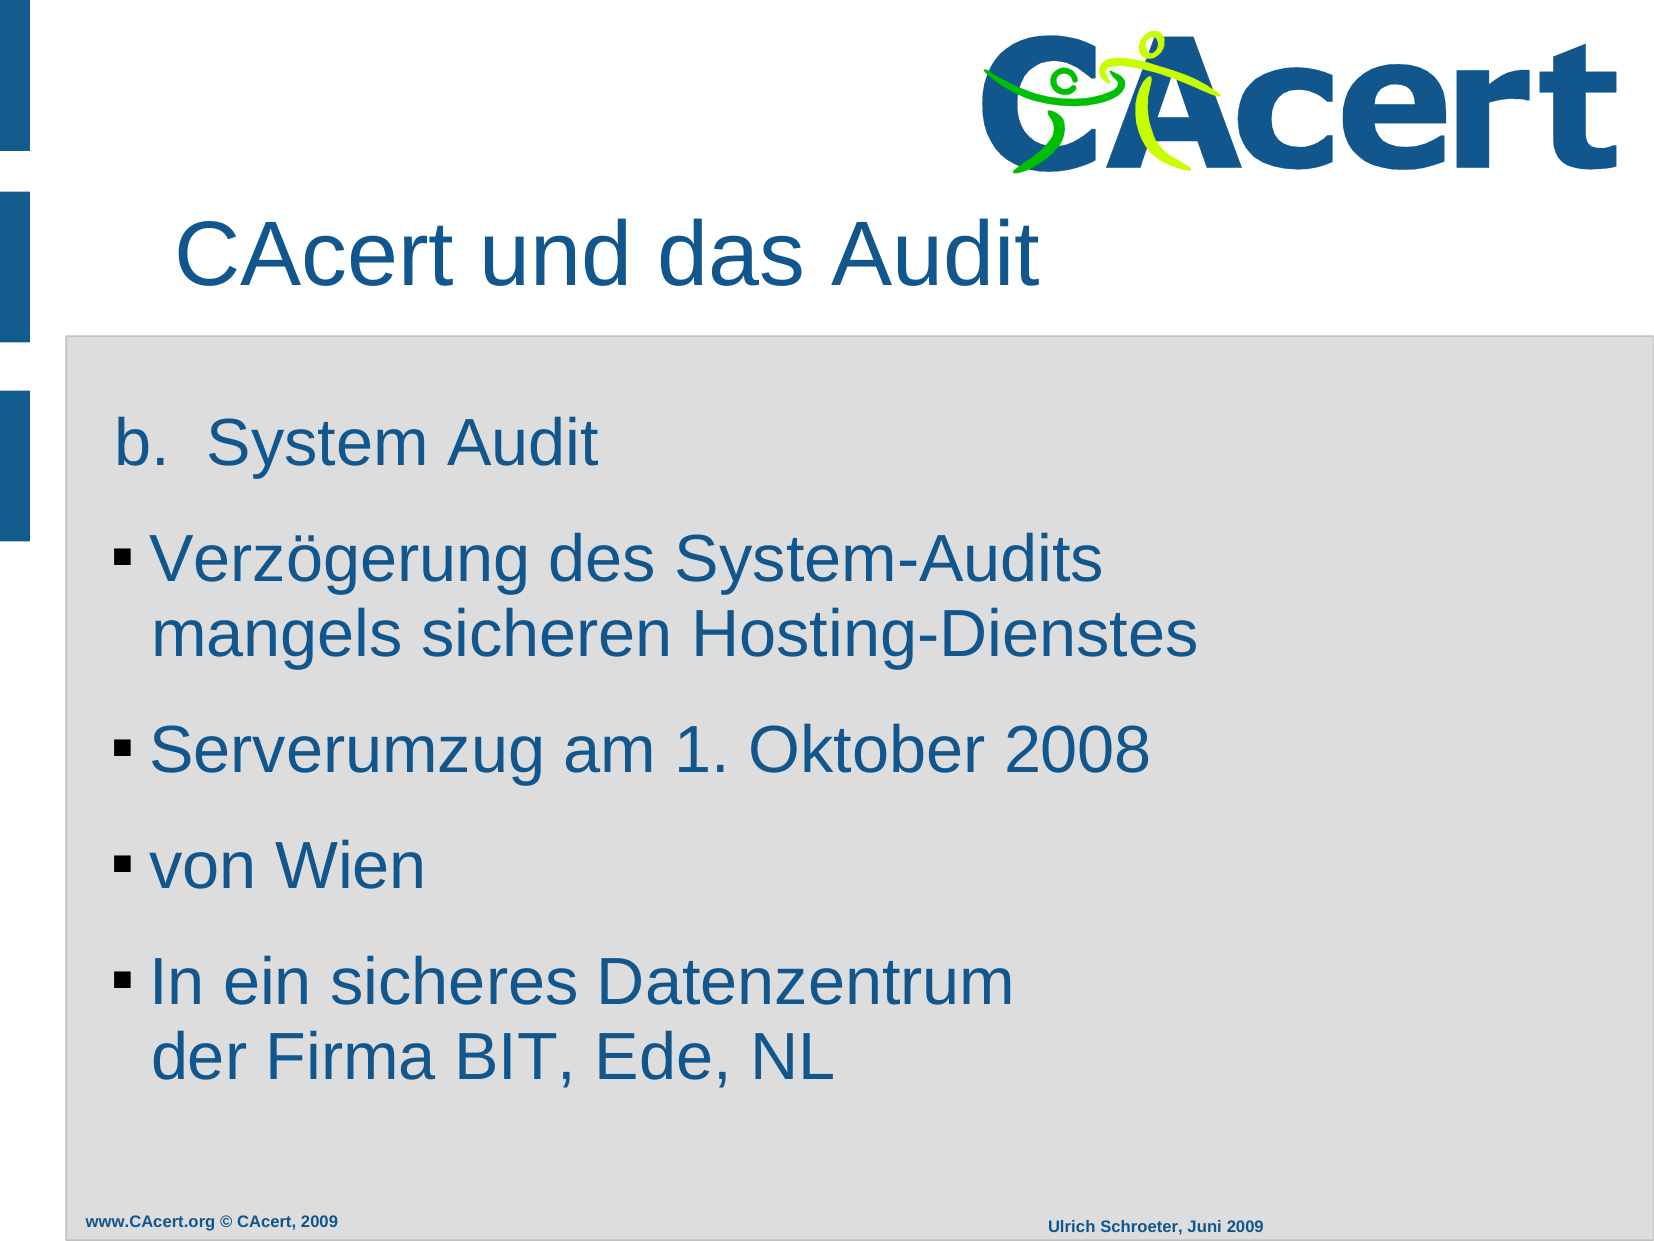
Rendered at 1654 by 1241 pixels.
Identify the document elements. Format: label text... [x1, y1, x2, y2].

text_box CAcert und das Audit [118, 195, 1046, 313]
text_box b. System Audit Verzögerung des System-Audits mangels sicheren Hosting-Dienstes Serverumzug am 1. Oktober 2008 von Wien In ein sicheres Datenzentrum der Firma BIT, Ede, NL [99, 397, 1215, 1101]
